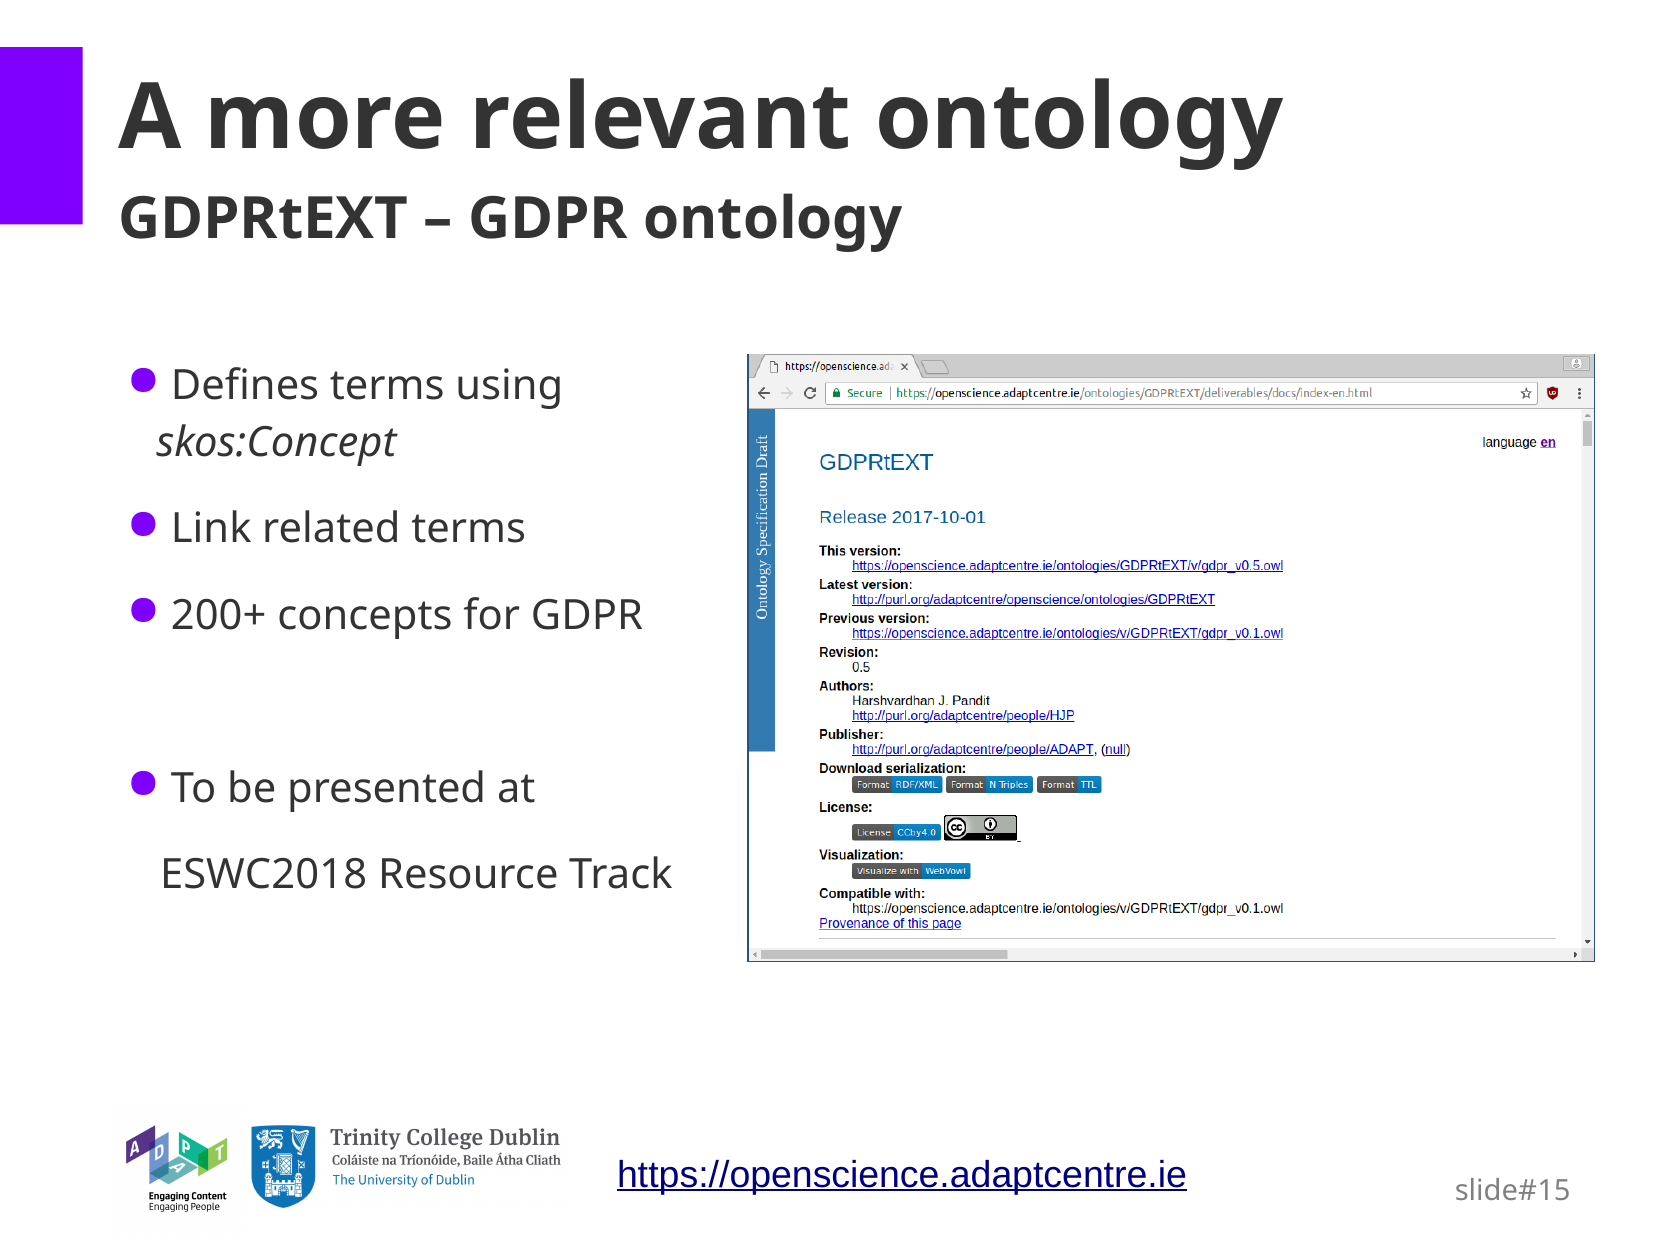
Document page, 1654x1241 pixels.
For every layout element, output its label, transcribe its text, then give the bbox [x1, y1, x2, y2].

title A more relevant ontology GDPRtEXT – GDPR ontology [118, 49, 1571, 257]
list Defines terms using skos:Concept Link related terms 200+ concepts for GDPR To be presented at ESWC2018 Resource Track [118, 354, 810, 1074]
picture [106, 1098, 247, 1239]
picture [747, 354, 1595, 962]
picture [248, 1122, 564, 1211]
